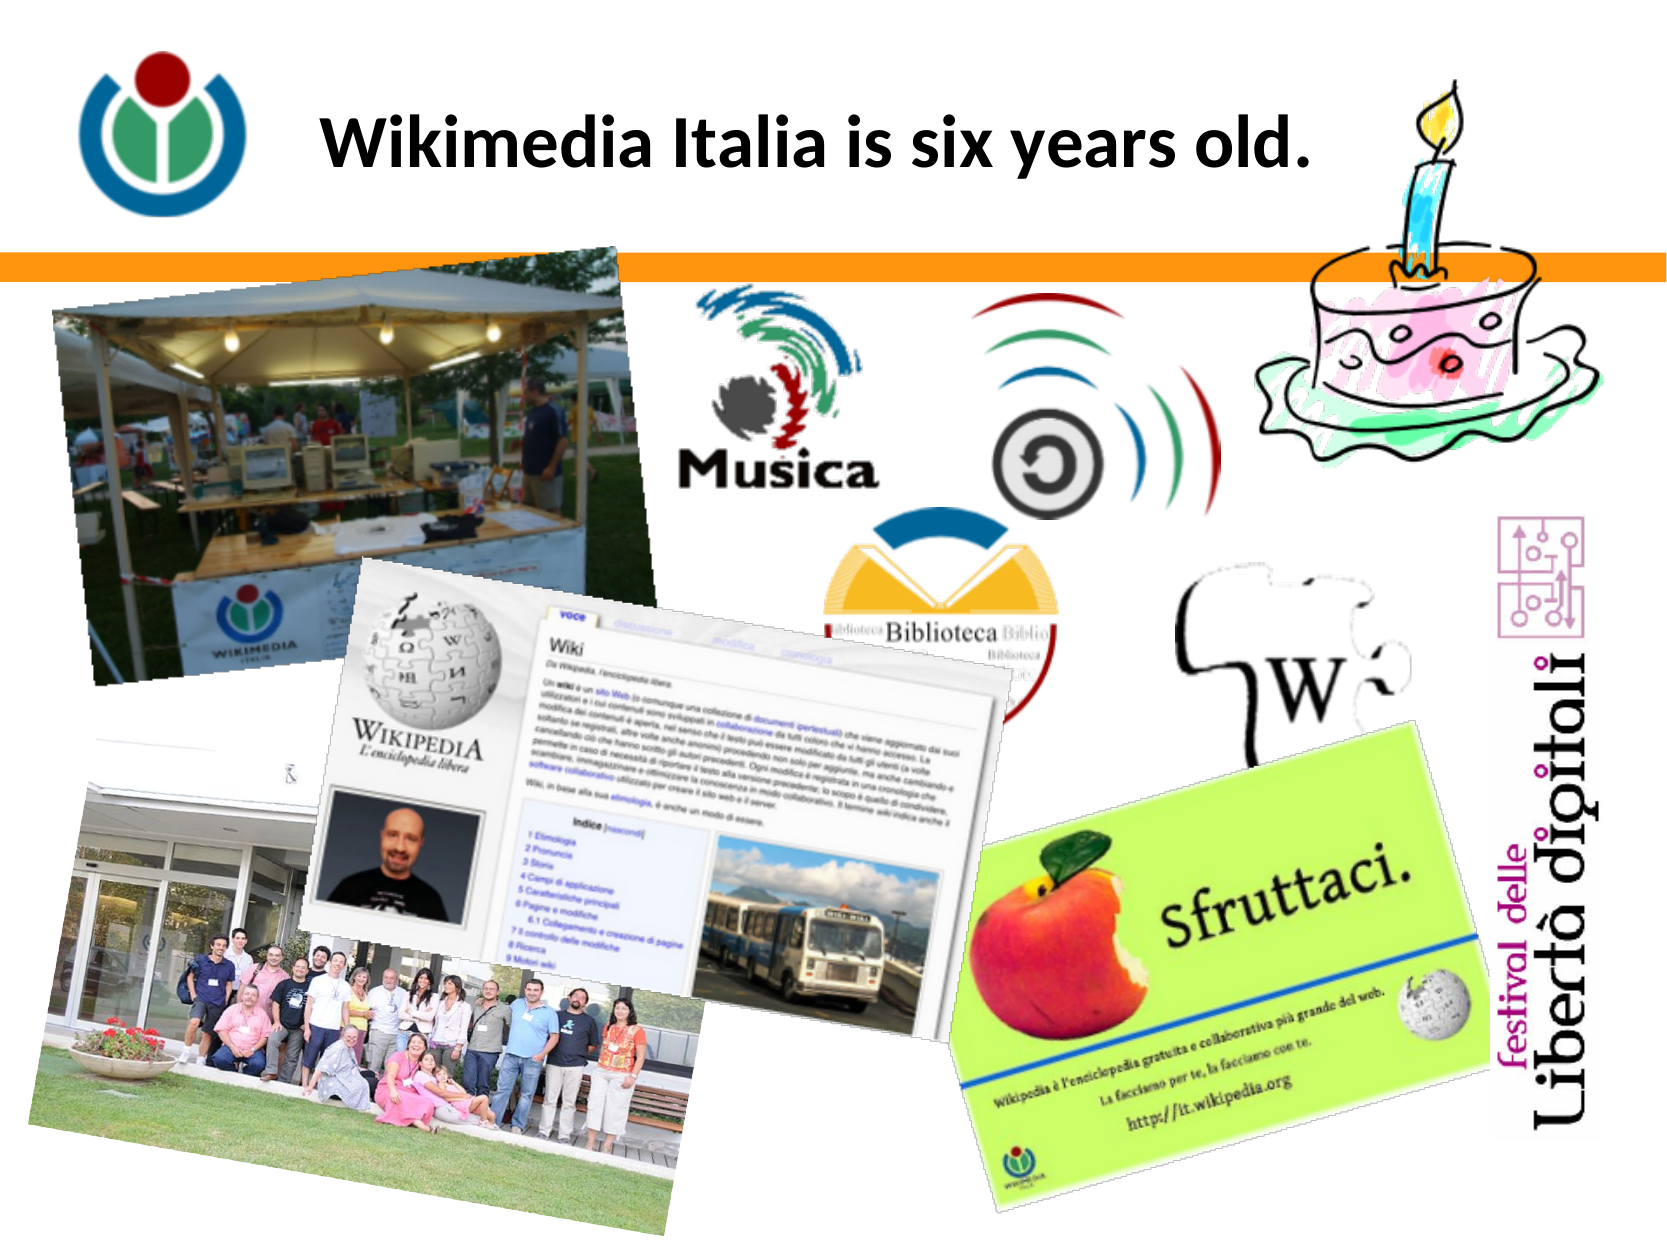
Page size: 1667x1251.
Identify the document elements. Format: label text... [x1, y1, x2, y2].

text_box Wikimedia Italia is six years old. [319, 99, 1253, 186]
picture [27, 0, 289, 219]
picture [27, 246, 1602, 1236]
picture [1253, 79, 1605, 470]
